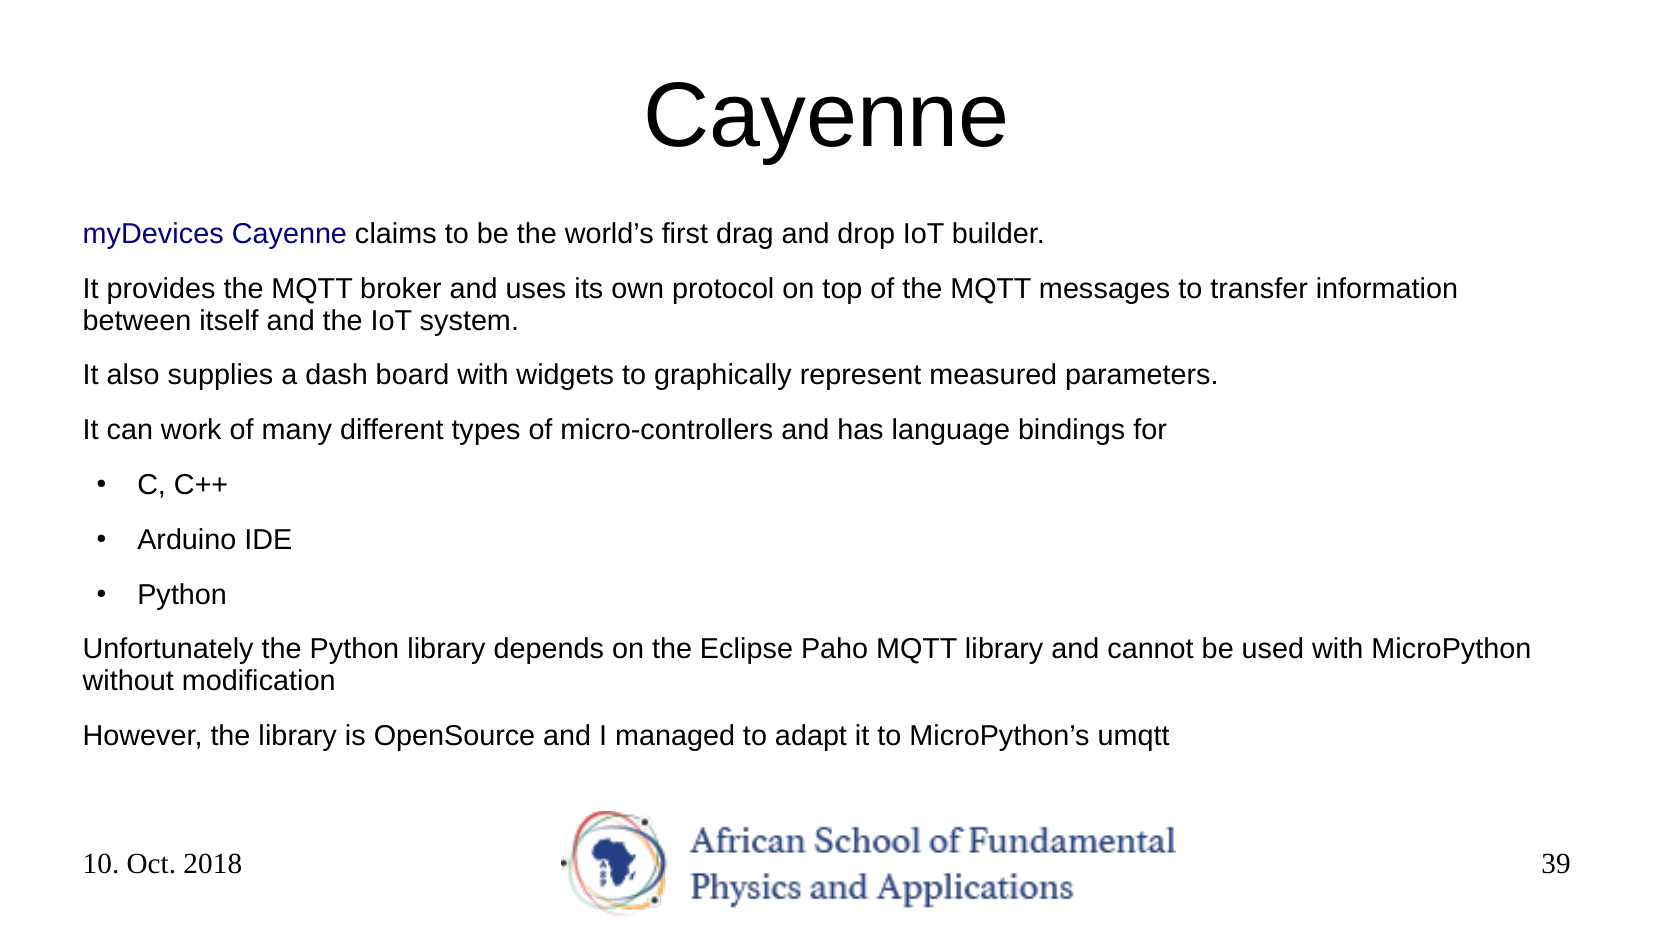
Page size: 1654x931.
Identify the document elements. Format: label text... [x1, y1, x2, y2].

picture [561, 811, 1176, 916]
list myDevices Cayenne claims to be the world’s first drag and drop IoT builder. It provides the MQTT broker and uses its own protocol on top of the MQTT messages to transfer information between itself and the IoT system. It also supplies a dash board with widgets to graphically represent measured parameters. It can work of many different types of micro-controllers and has language bindings for C, C++ Arduino IDE Python Unfortunately the Python library depends on the Eclipse Paho MQTT library and cannot be used with MicroPython without modification However, the library is OpenSource and I managed to adapt it to MicroPython’s umqtt [82, 217, 1571, 758]
title Cayenne [82, 37, 1571, 193]
